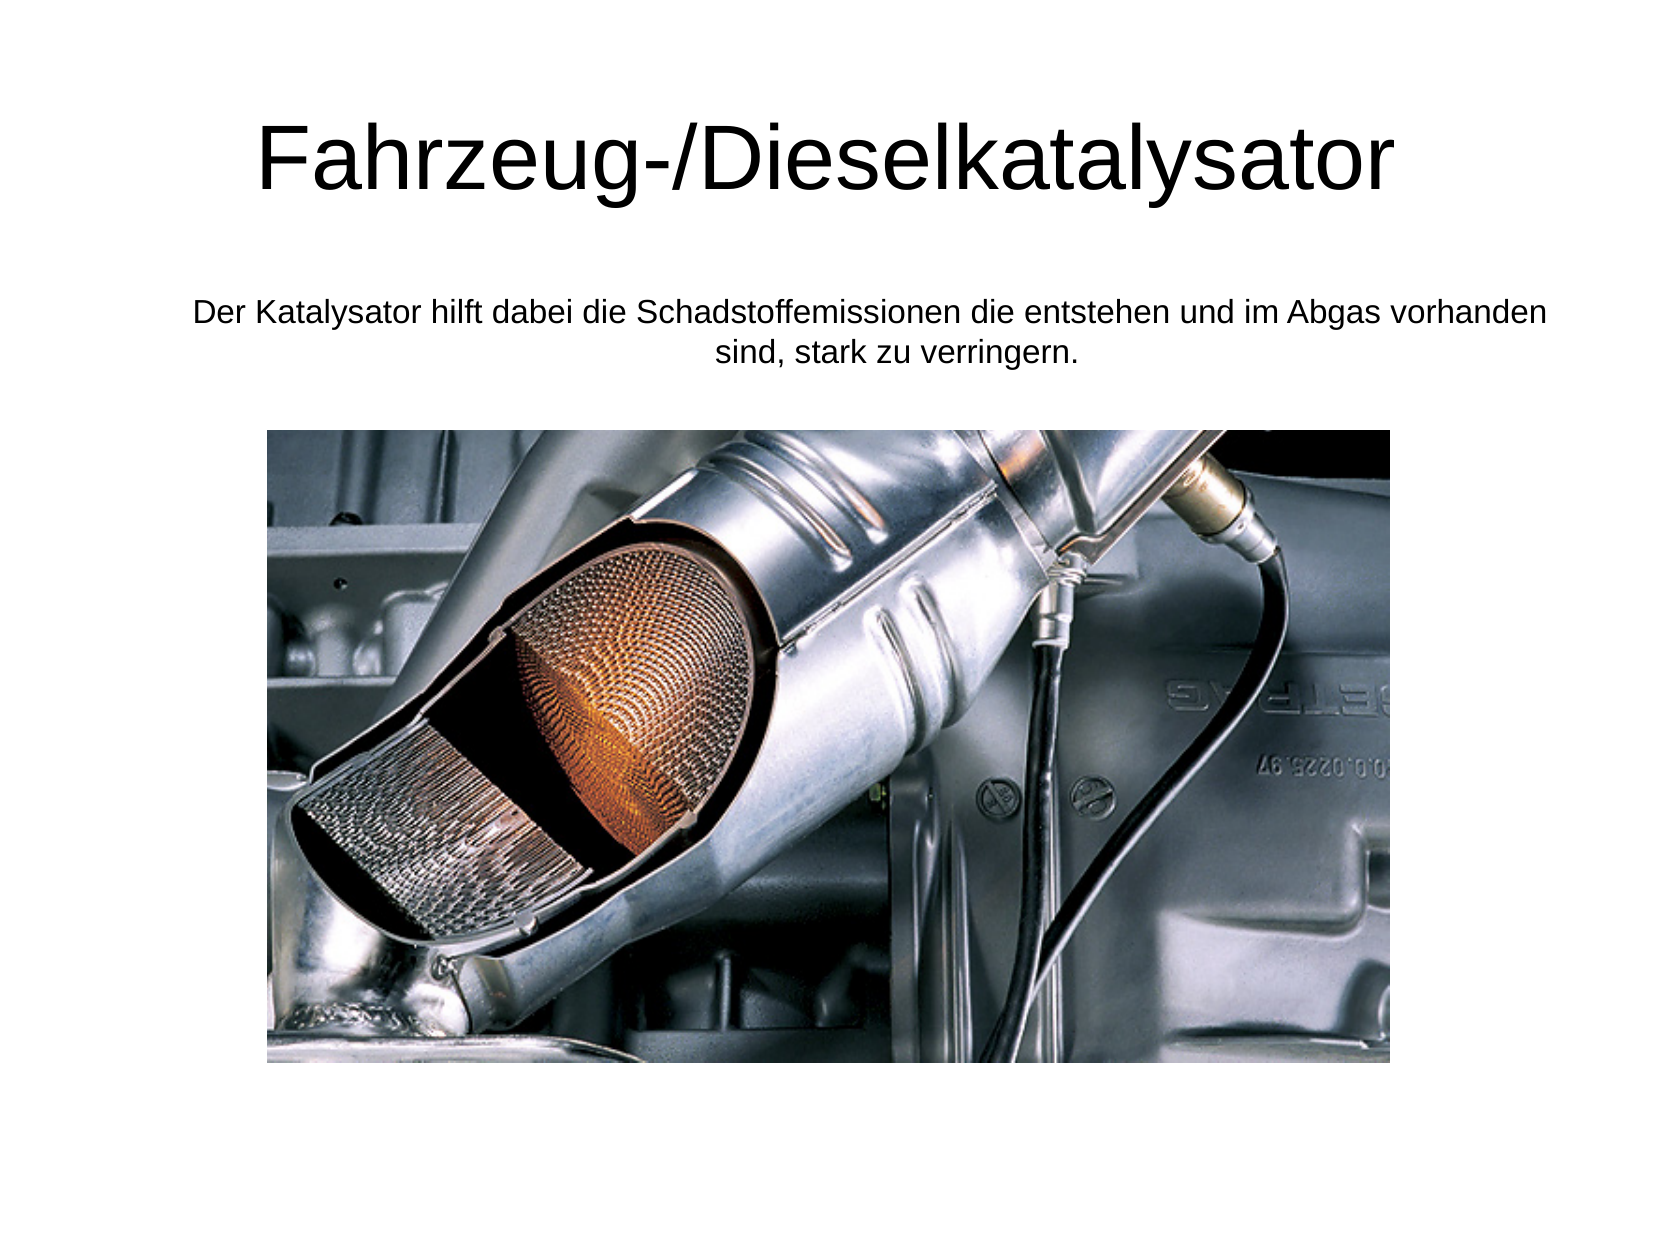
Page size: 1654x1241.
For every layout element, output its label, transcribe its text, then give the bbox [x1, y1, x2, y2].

list Der Katalysator hilft dabei die Schadstoffemissionen die entstehen und im Abgas vorhanden sind, stark zu verringern. [82, 290, 1571, 681]
picture [267, 430, 1390, 1063]
title Fahrzeug-/Dieselkatalysator [82, 49, 1571, 257]
